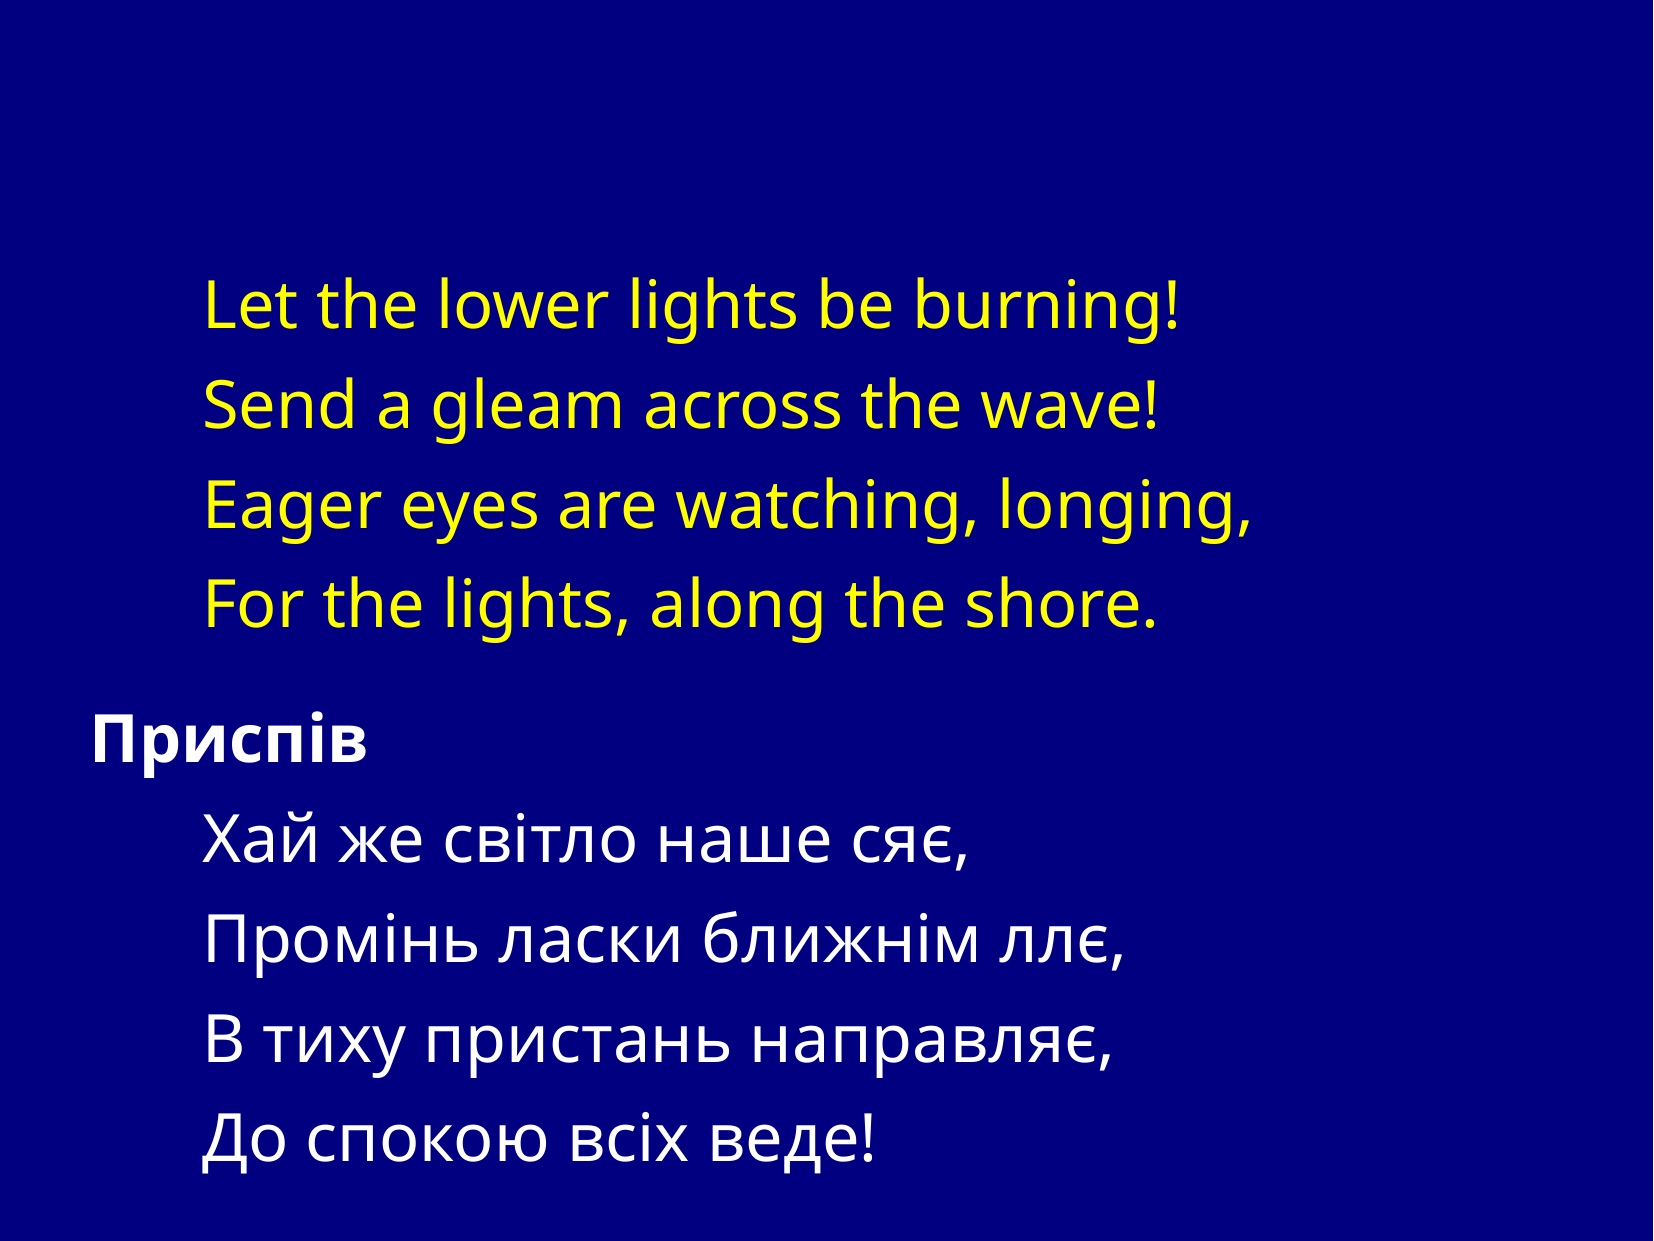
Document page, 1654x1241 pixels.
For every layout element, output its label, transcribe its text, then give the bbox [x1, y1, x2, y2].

text_box Приспів Хай же світло наше сяє, Промінь ласки ближнім ллє, В тиху пристань направляє, До спокою всіх веде! [75, 675, 1576, 1163]
text_box Let the lower lights be burning! Send a gleam across the wave! Eager eyes are watching, longing, For the lights, along the shore. [75, 150, 1576, 638]
